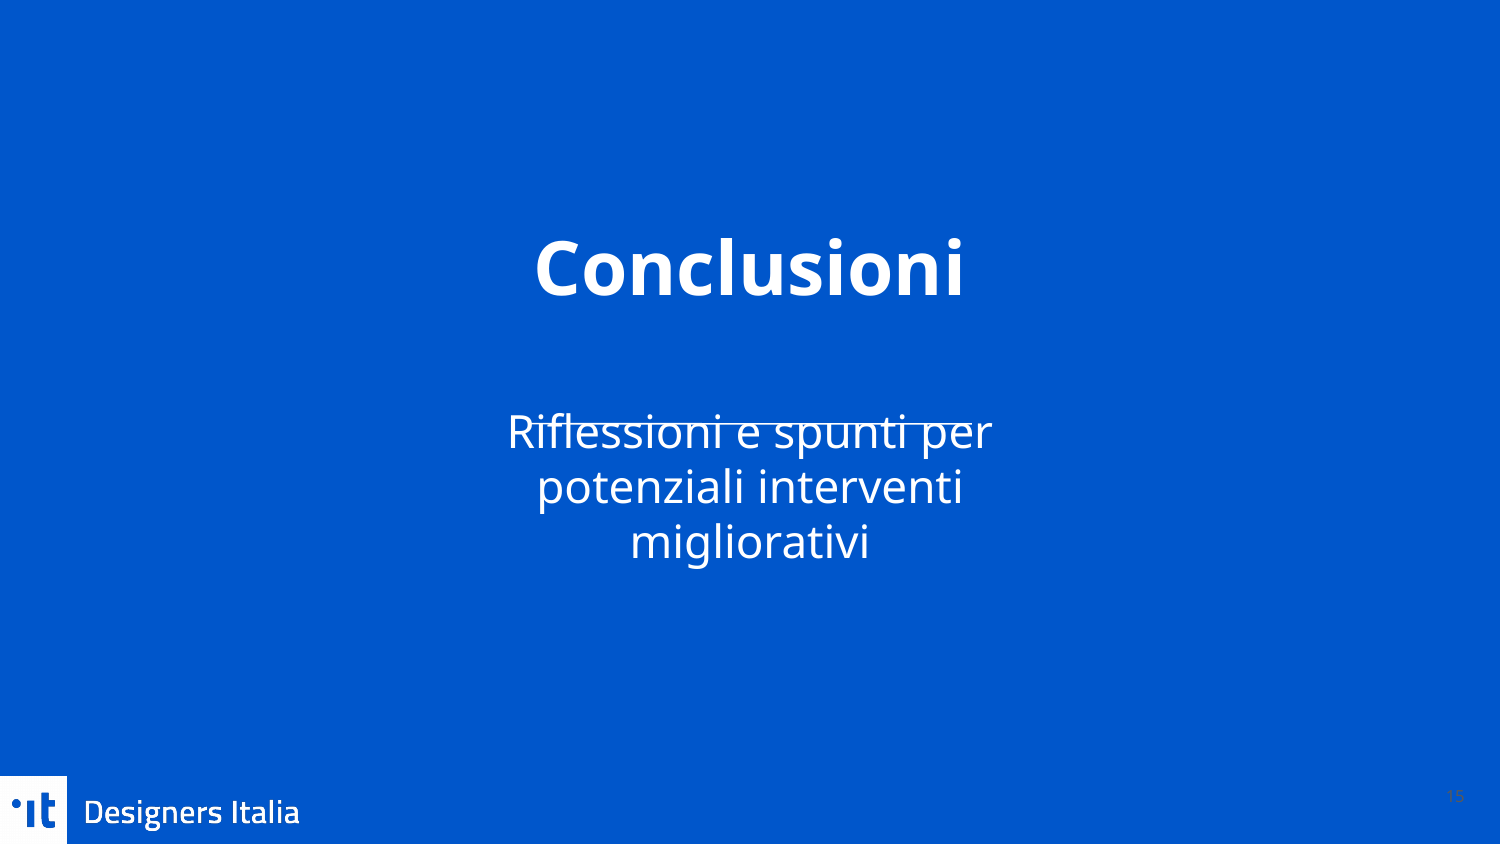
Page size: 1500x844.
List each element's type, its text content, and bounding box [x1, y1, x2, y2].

picture [0, 776, 317, 844]
slide_number <number> [1389, 764, 1480, 830]
text_box Riflessioni e spunti per potenziali interventi migliorativi [401, 462, 1099, 508]
text_box Conclusioni [148, 155, 1351, 376]
